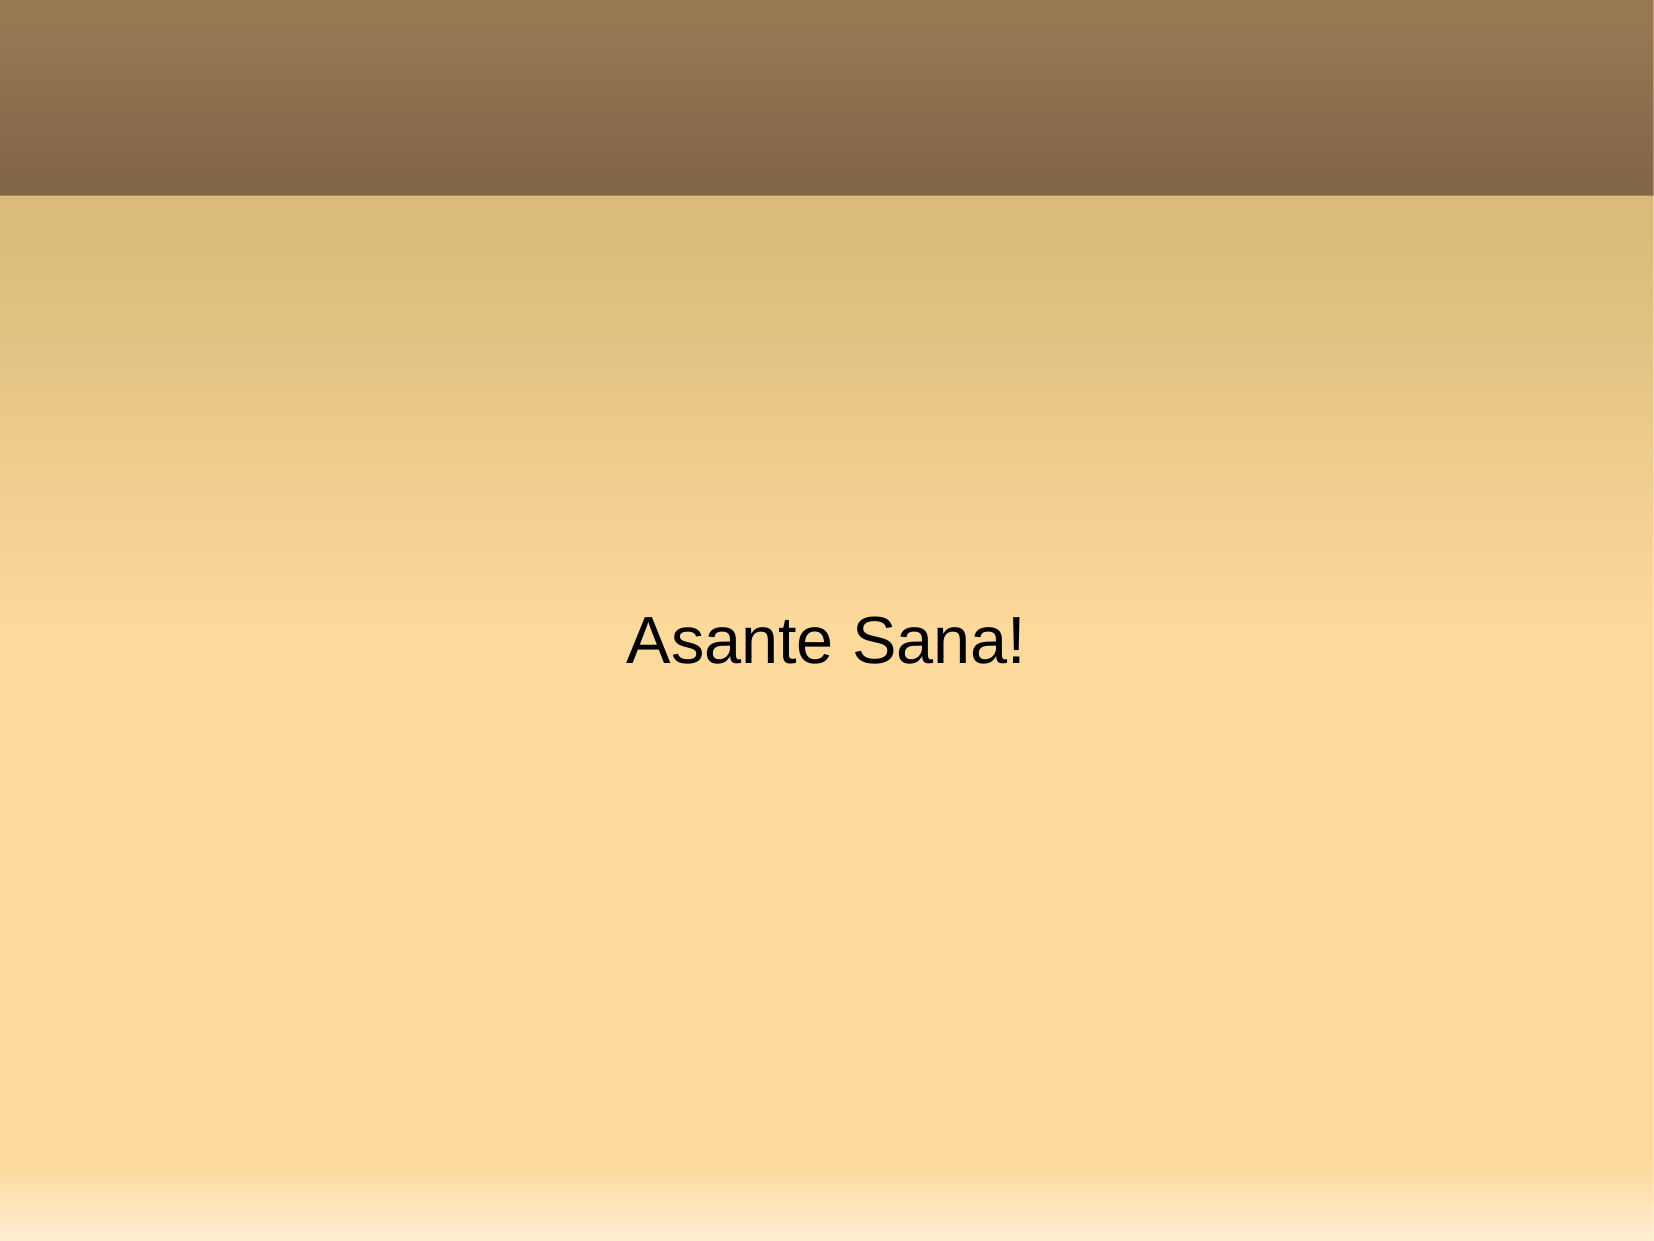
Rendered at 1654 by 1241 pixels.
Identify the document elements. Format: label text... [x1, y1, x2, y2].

picture [0, 0, 1654, 1241]
list Asante Sana! [82, 290, 1571, 1109]
